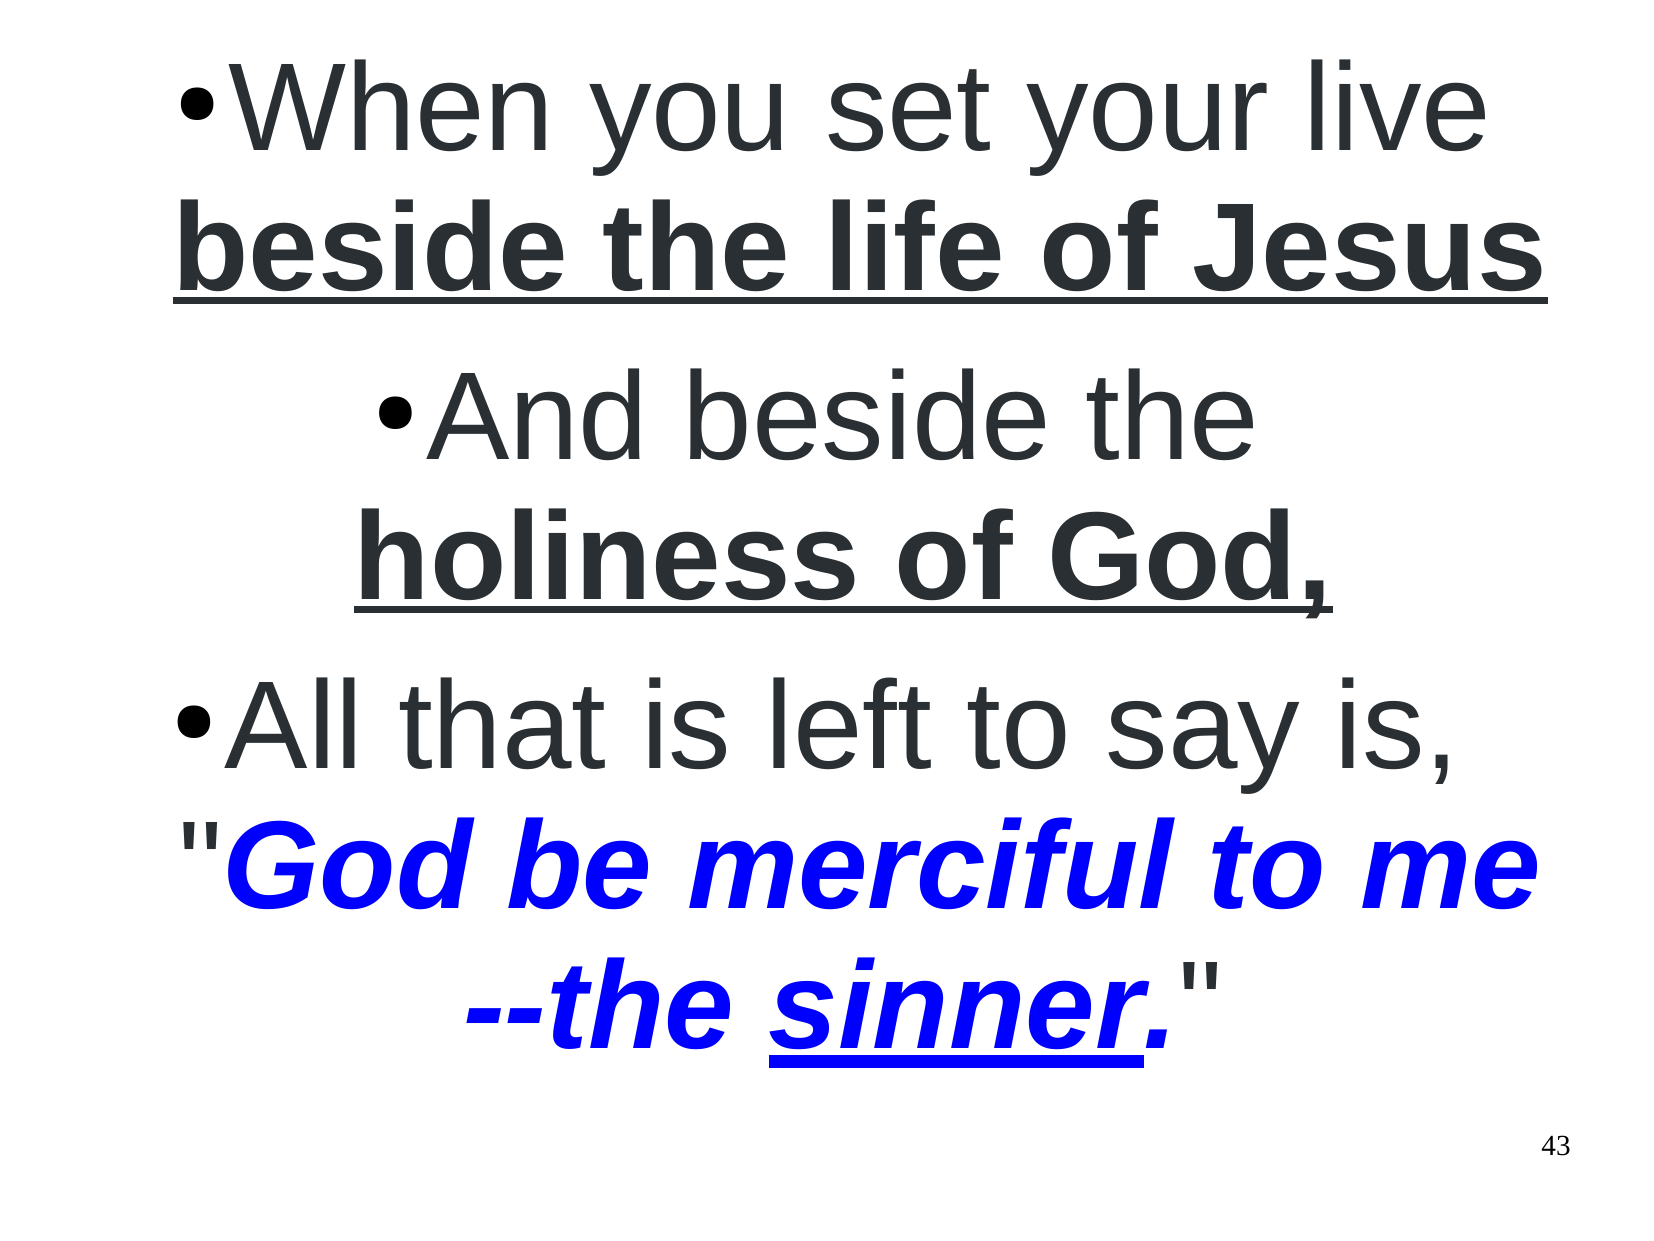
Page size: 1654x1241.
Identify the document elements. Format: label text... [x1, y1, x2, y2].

list When you set your live beside the life of Jesus And beside the holiness of God, All that is left to say is, "God be merciful to me --the sinner." [37, 37, 1613, 1238]
